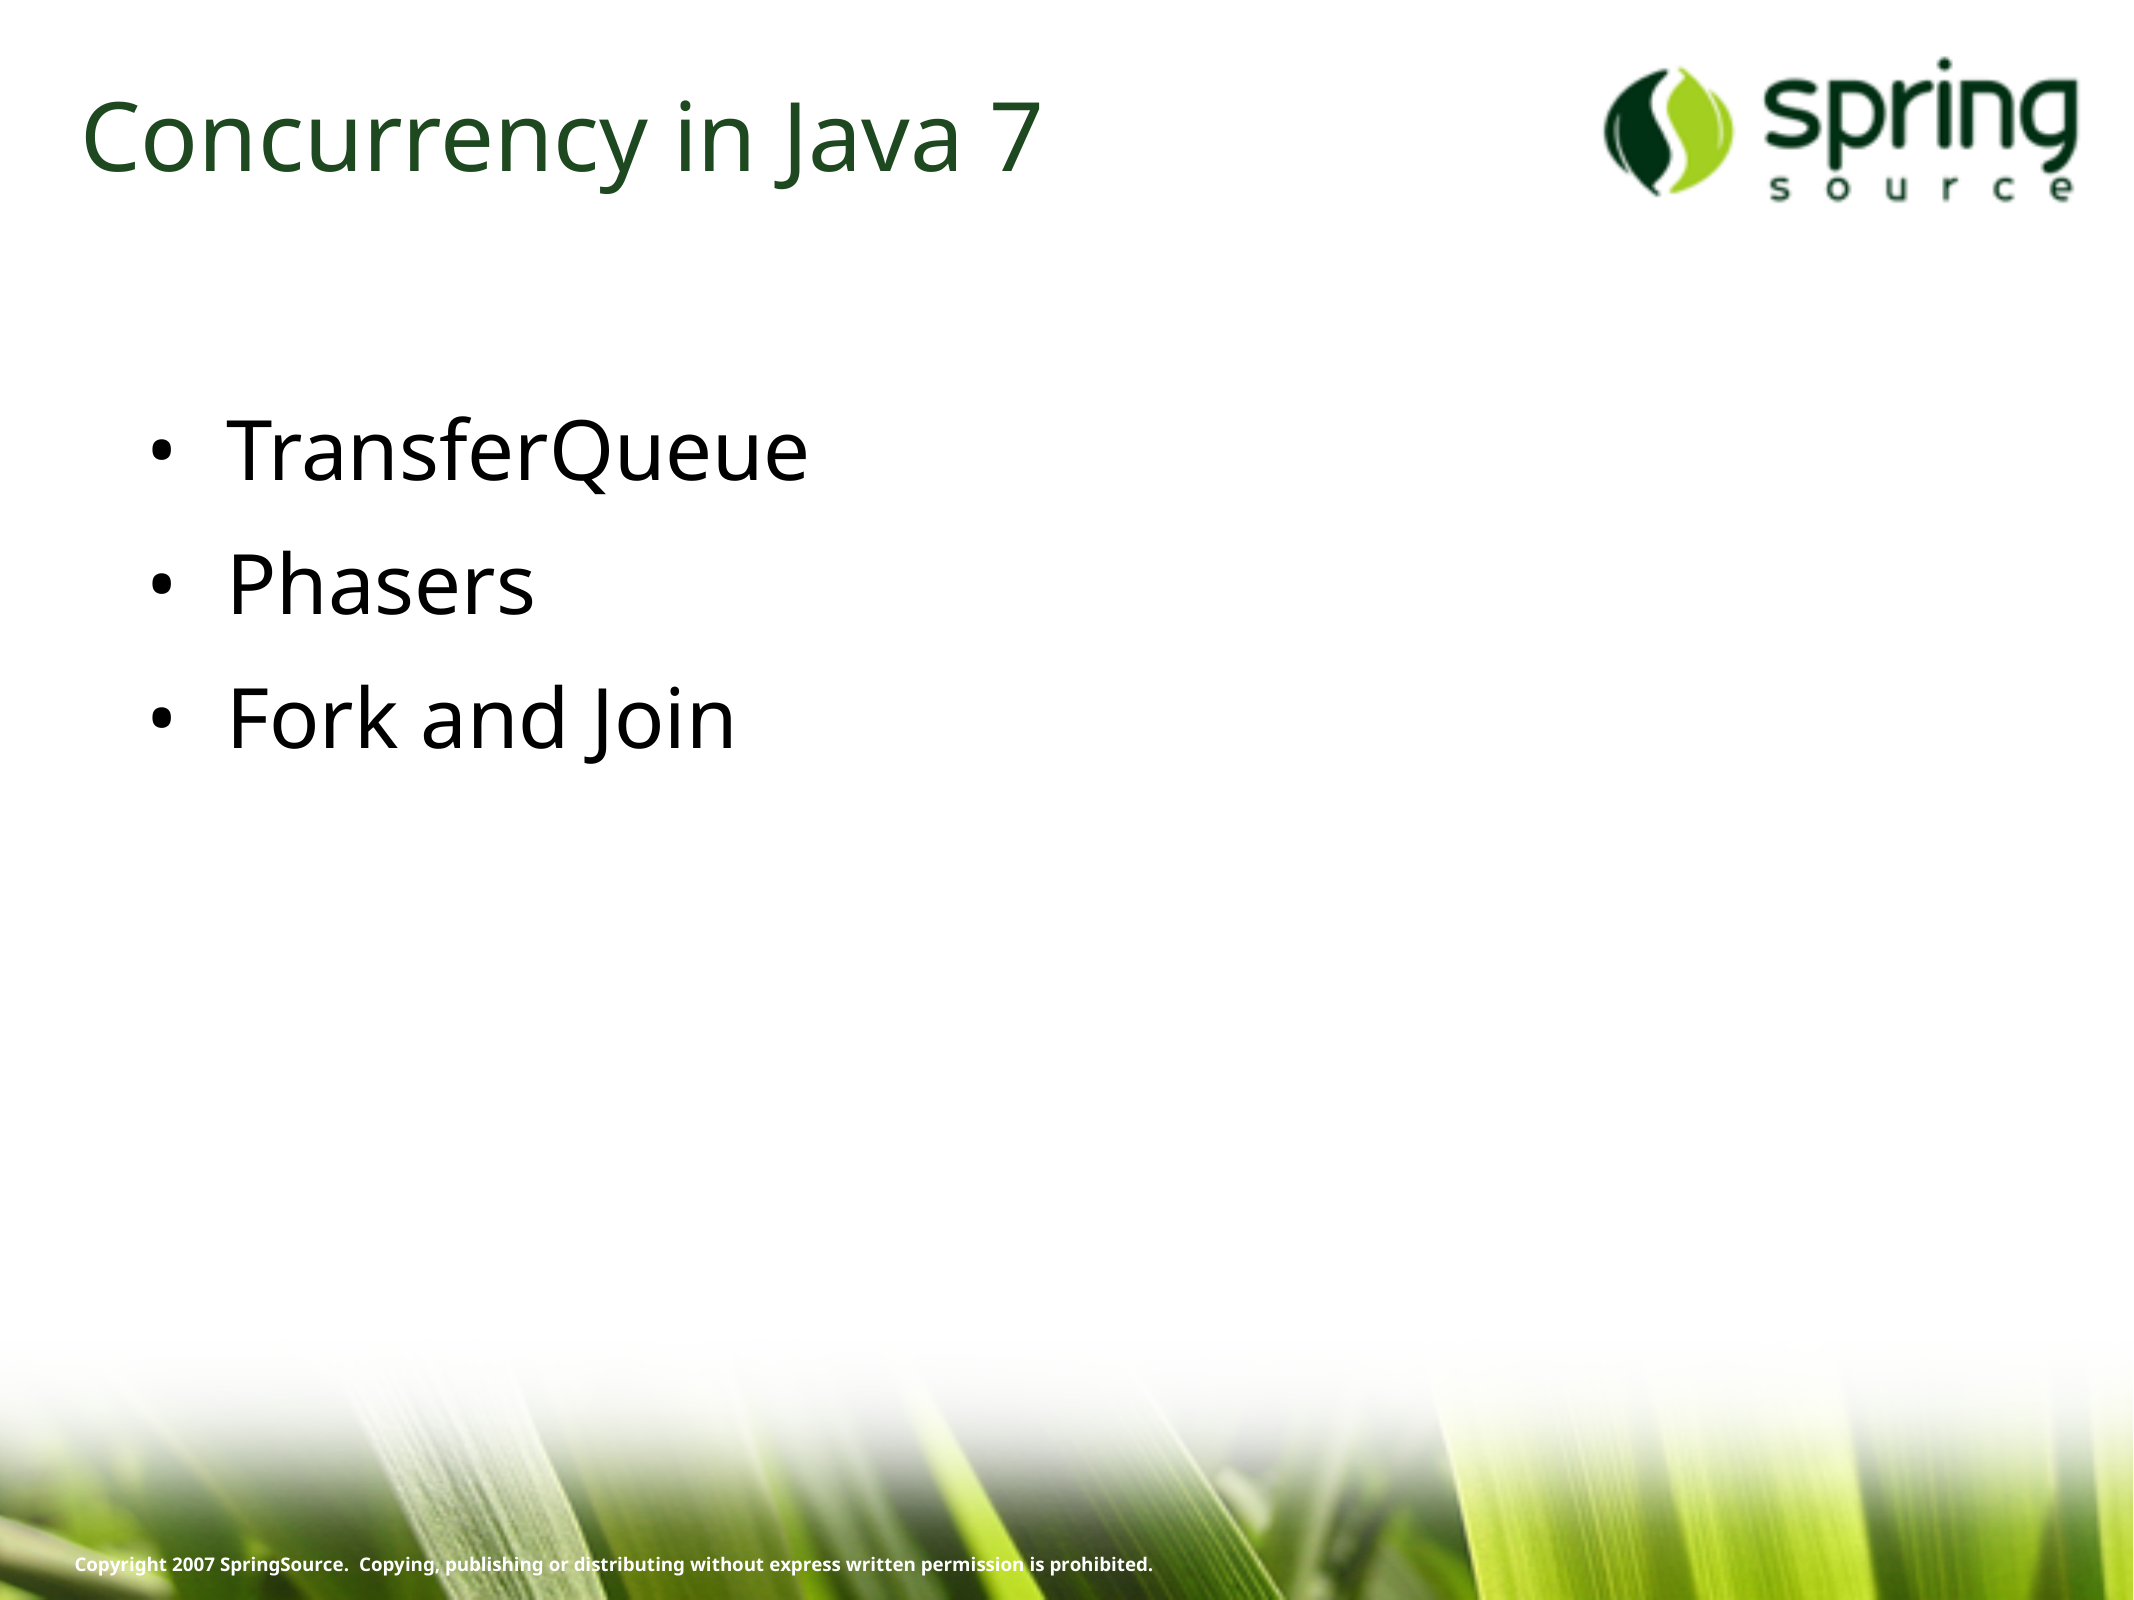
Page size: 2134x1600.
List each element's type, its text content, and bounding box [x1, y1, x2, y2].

picture [0, 1340, 2134, 1600]
title Concurrency in Java 7 [80, 16, 1548, 253]
list TransferQueue Phasers Fork and Join [146, 391, 1982, 1319]
picture [1555, 46, 2134, 224]
